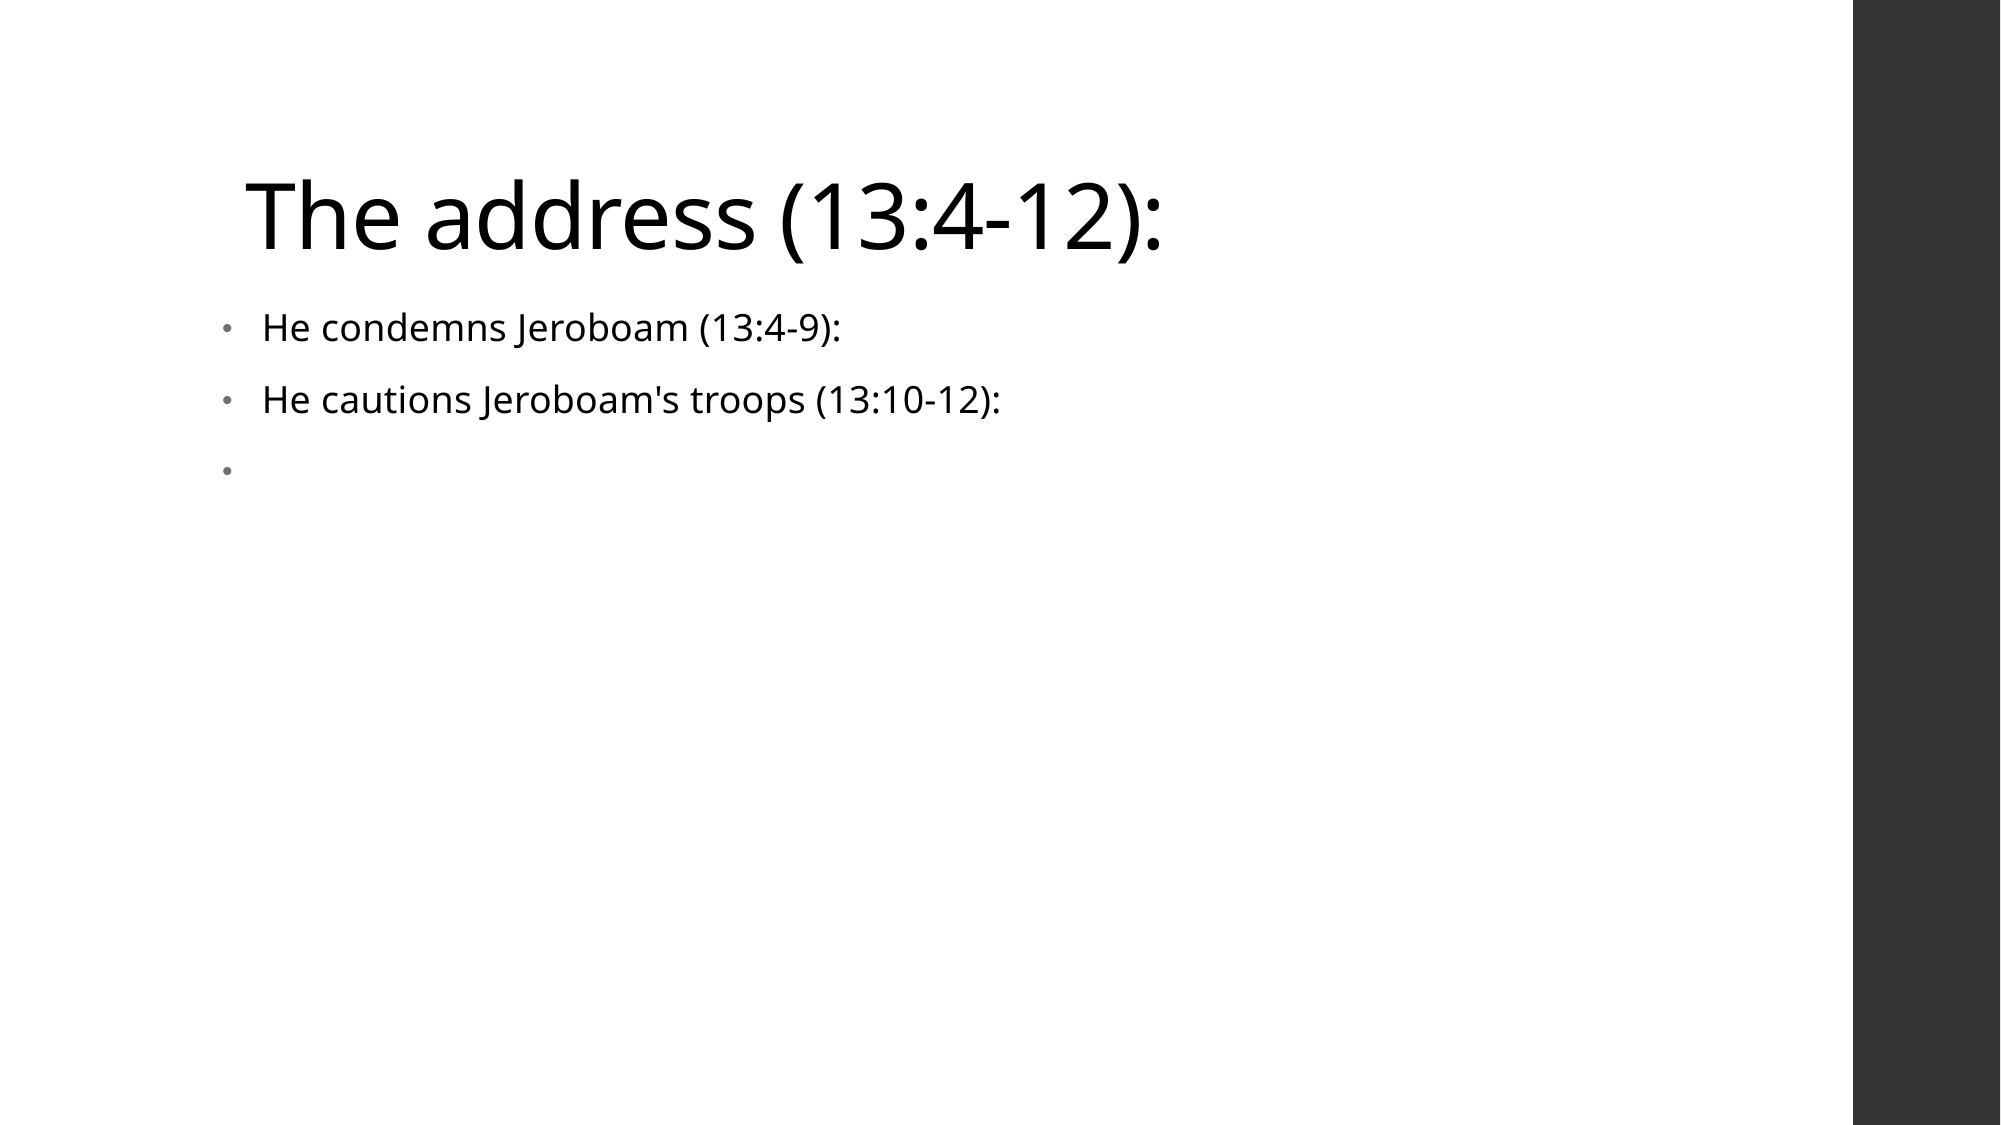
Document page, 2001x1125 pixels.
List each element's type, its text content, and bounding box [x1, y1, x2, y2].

list He condemns Jeroboam (13:4-9): He cautions Jeroboam's troops (13:10-12): [206, 299, 1617, 1014]
title The address (13:4-12): [206, 60, 1797, 278]
